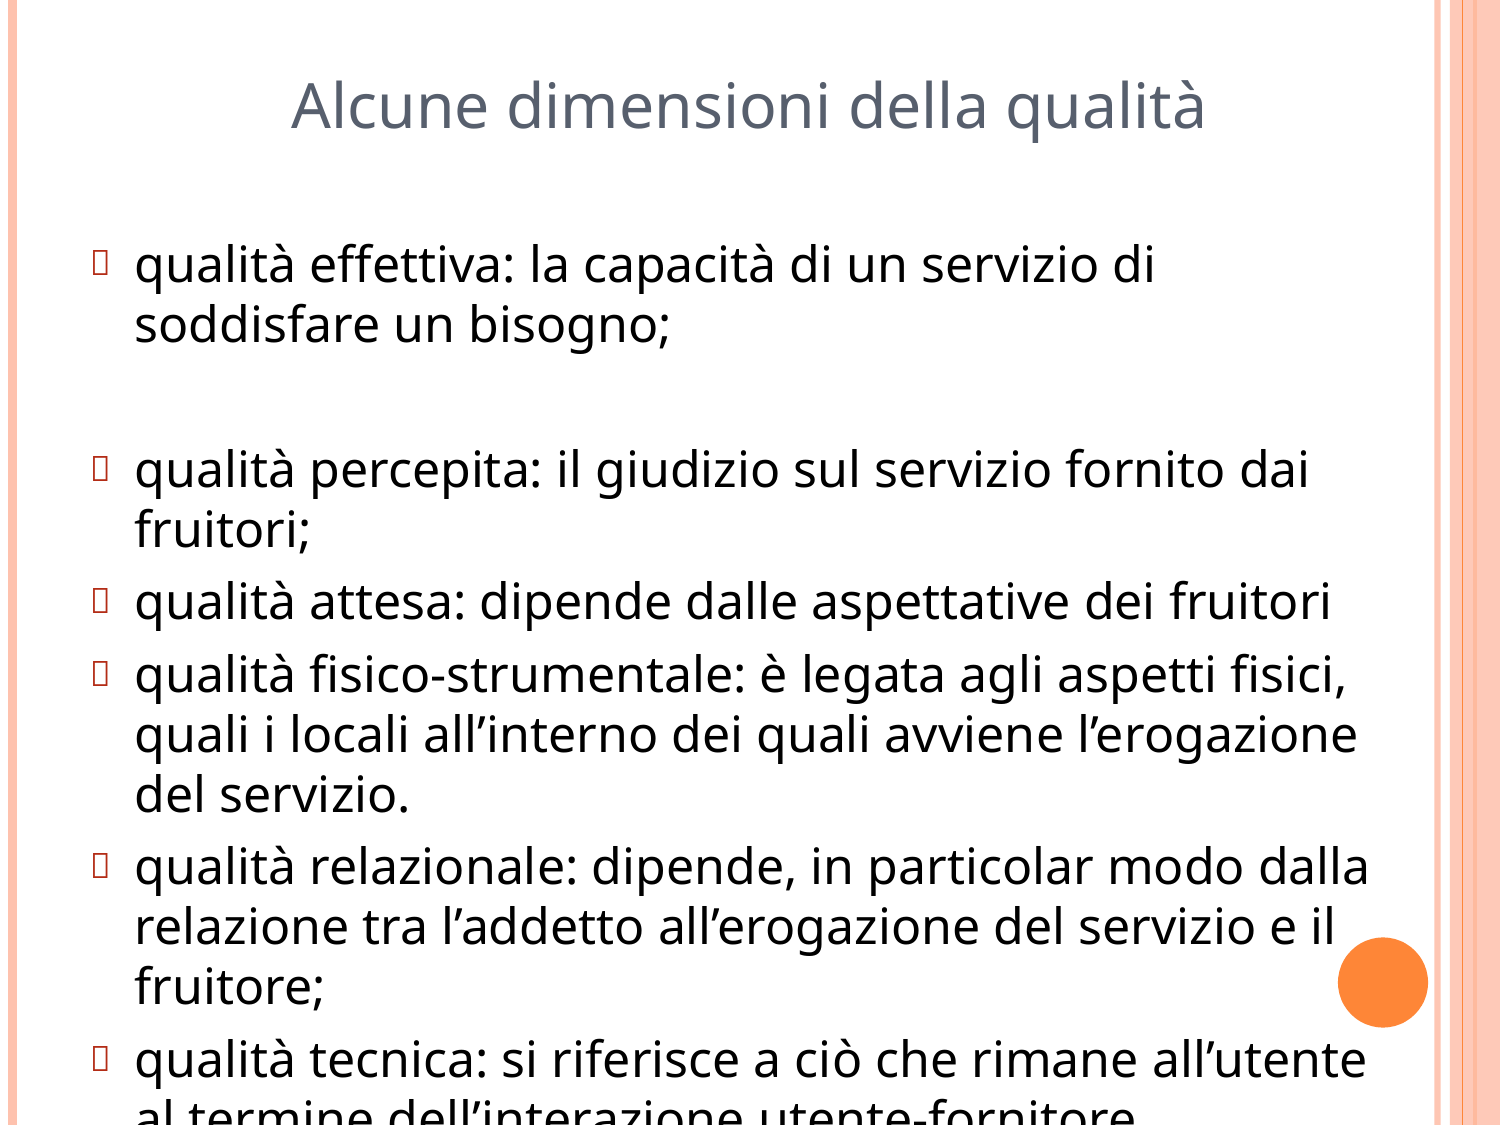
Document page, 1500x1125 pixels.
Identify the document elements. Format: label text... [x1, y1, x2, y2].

title Alcune dimensioni della qualità [75, 58, 1425, 152]
list qualità effettiva: la capacità di un servizio di soddisfare un bisogno; qualità percepita: il giudizio sul servizio fornito dai fruitori; qualità attesa: dipende dalle aspettative dei fruitori qualità fisico-strumentale: è legata agli aspetti fisici, quali i locali all’interno dei quali avviene l’erogazione del servizio. qualità relazionale: dipende, in particolar modo dalla relazione tra l’addetto all’erogazione del servizio e il fruitore; qualità tecnica: si riferisce a ciò che rimane all’utente al termine dell’interazione utente-fornitore. Soddisfazione del bisogno. [75, 152, 1425, 1038]
